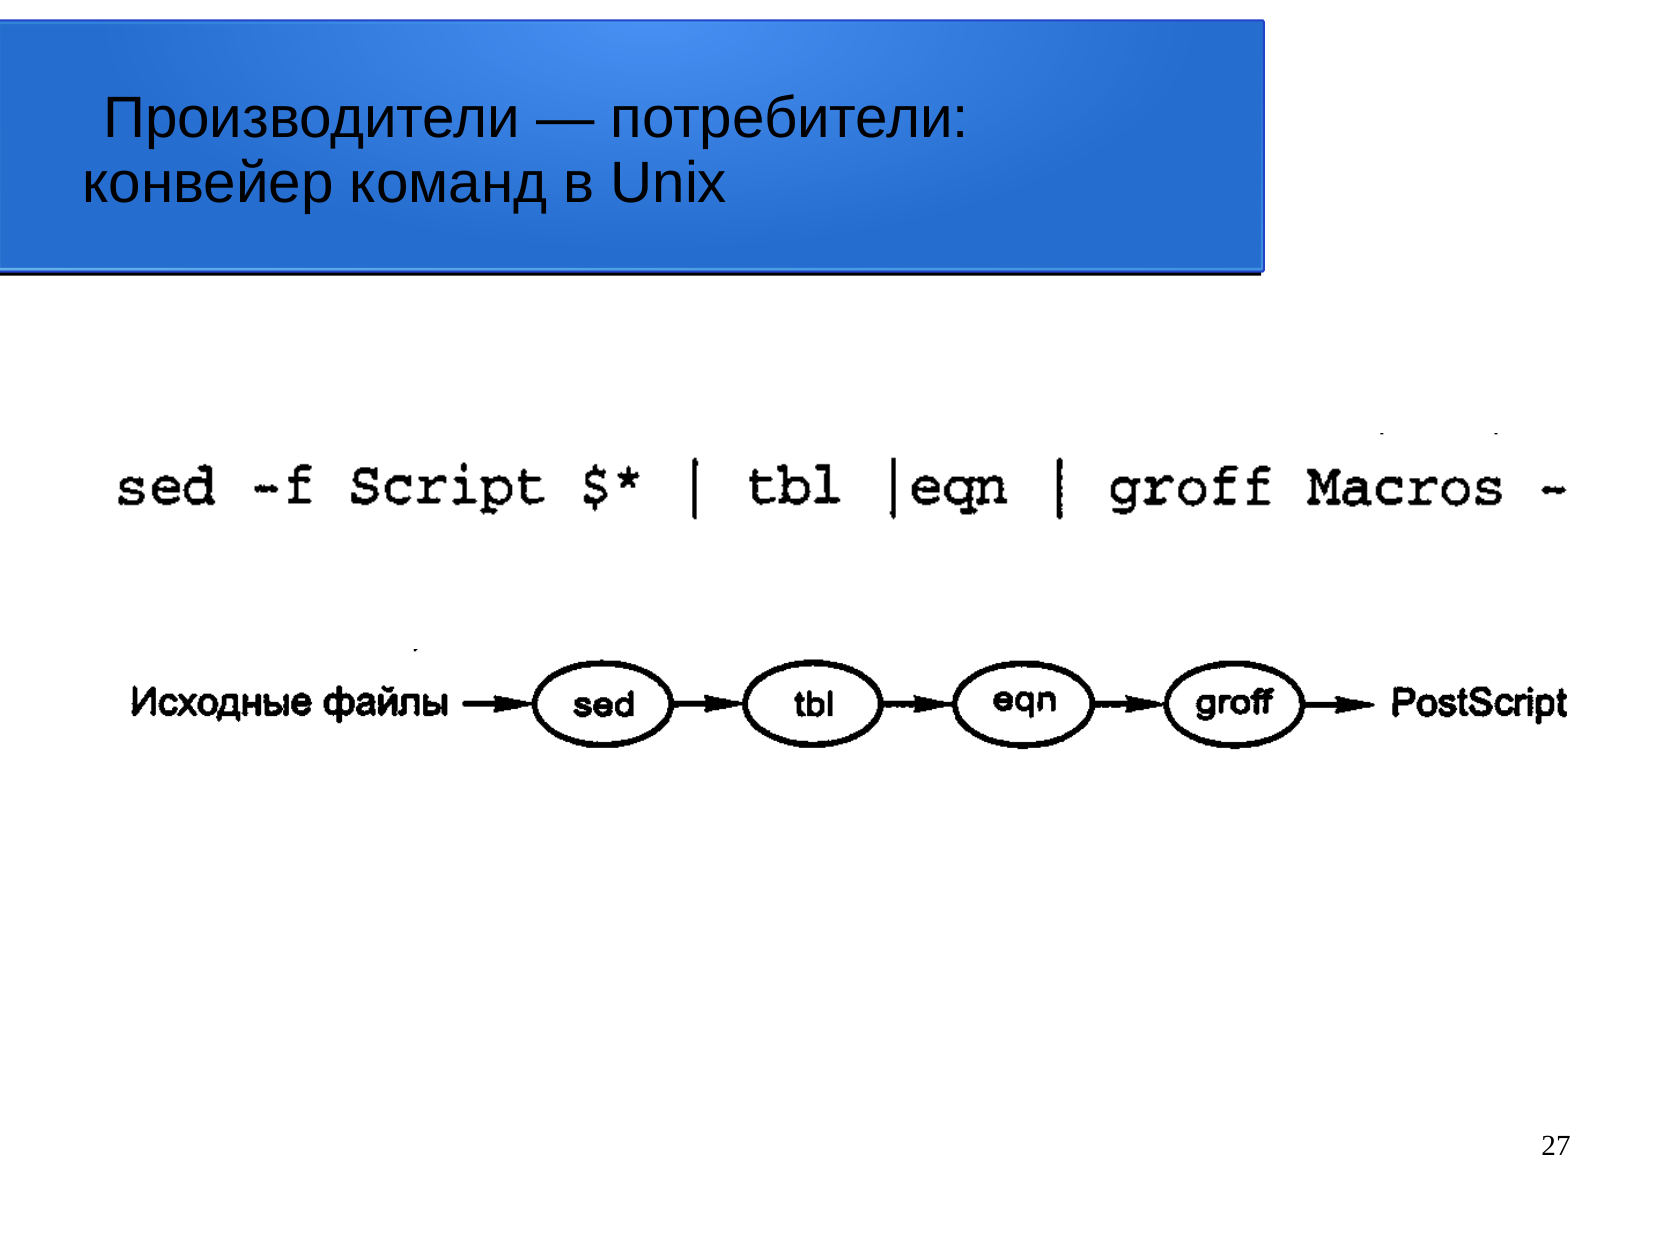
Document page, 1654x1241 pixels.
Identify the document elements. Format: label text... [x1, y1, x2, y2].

picture [112, 649, 1589, 768]
title Производители — потребители: конвейер команд в Unix [82, 47, 1235, 252]
picture [104, 433, 1625, 532]
